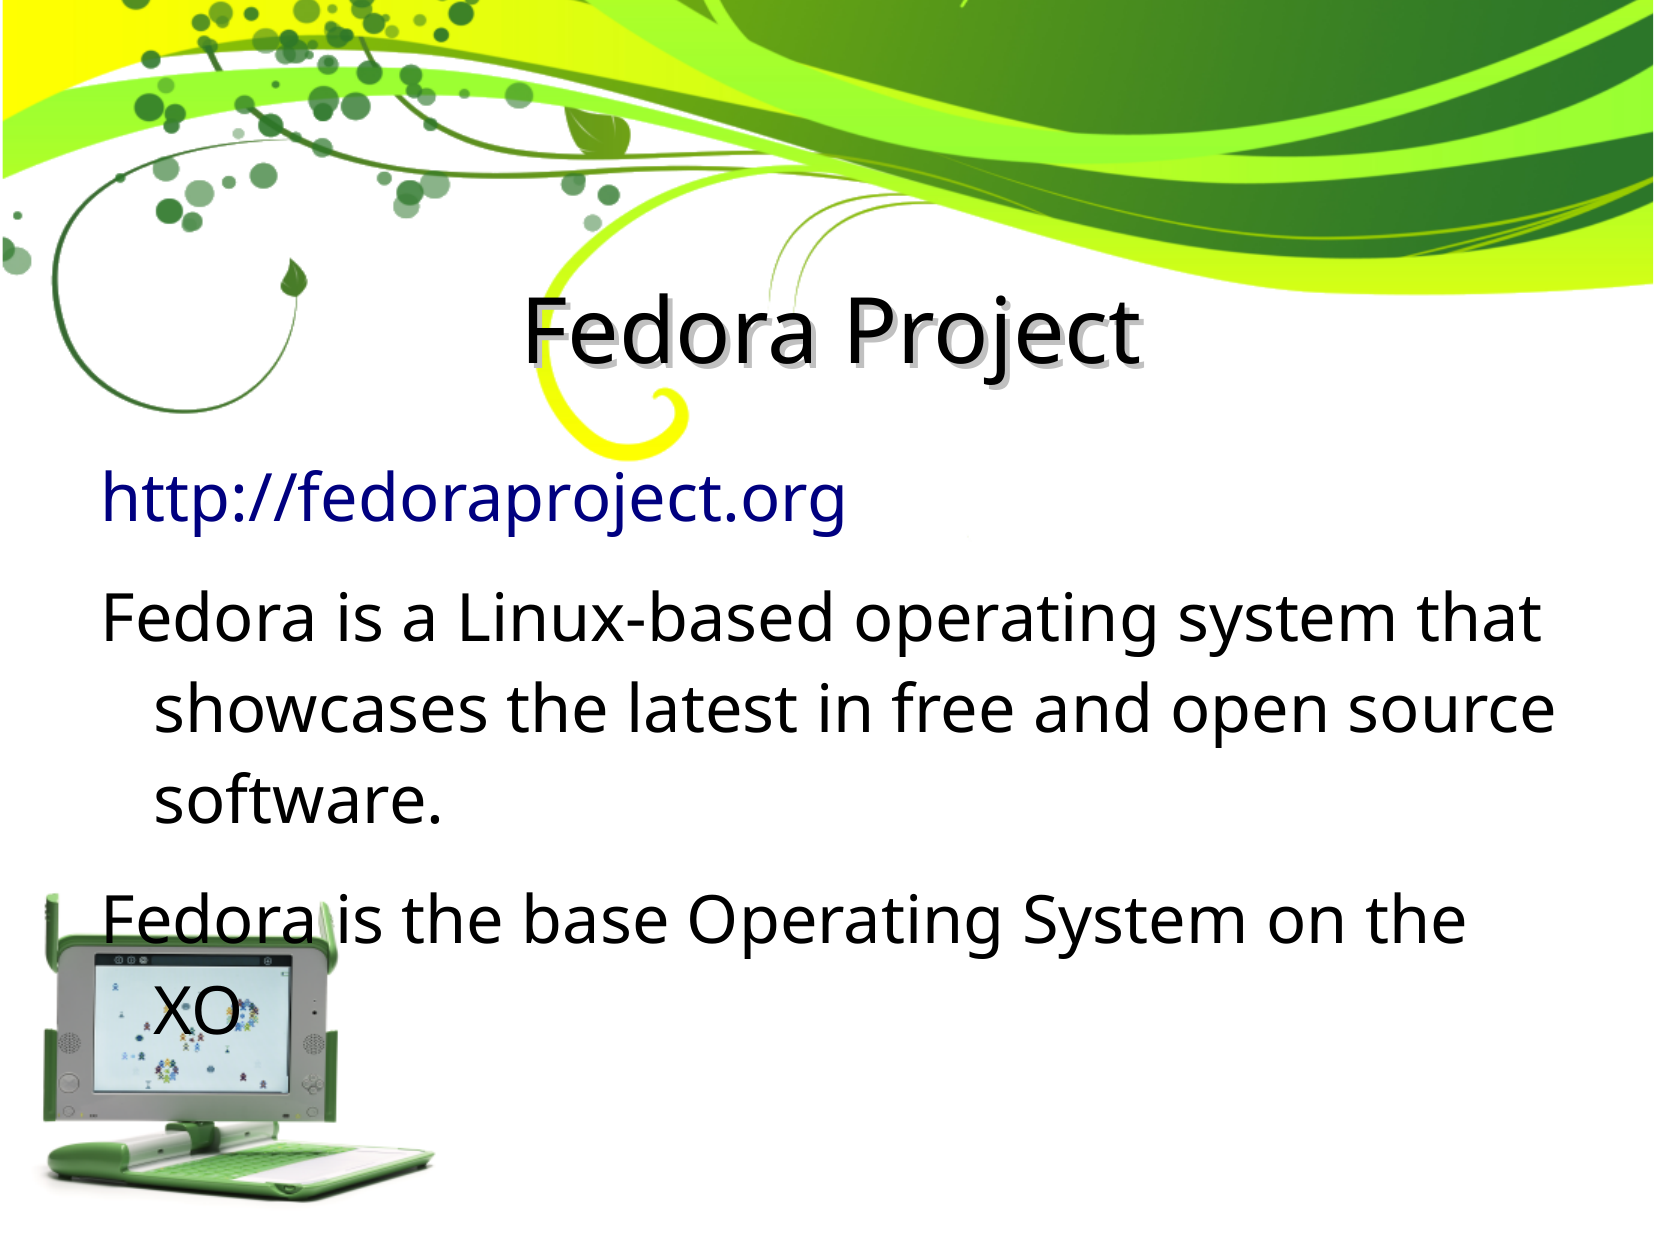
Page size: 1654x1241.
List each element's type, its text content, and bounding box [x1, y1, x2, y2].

title Fedora Project [87, 225, 1576, 433]
picture [0, 0, 1654, 1241]
list http://fedoraproject.org Fedora is a Linux-based operating system that showcases the latest in free and open source software. Fedora is the base Operating System on the XO [82, 450, 1571, 1109]
